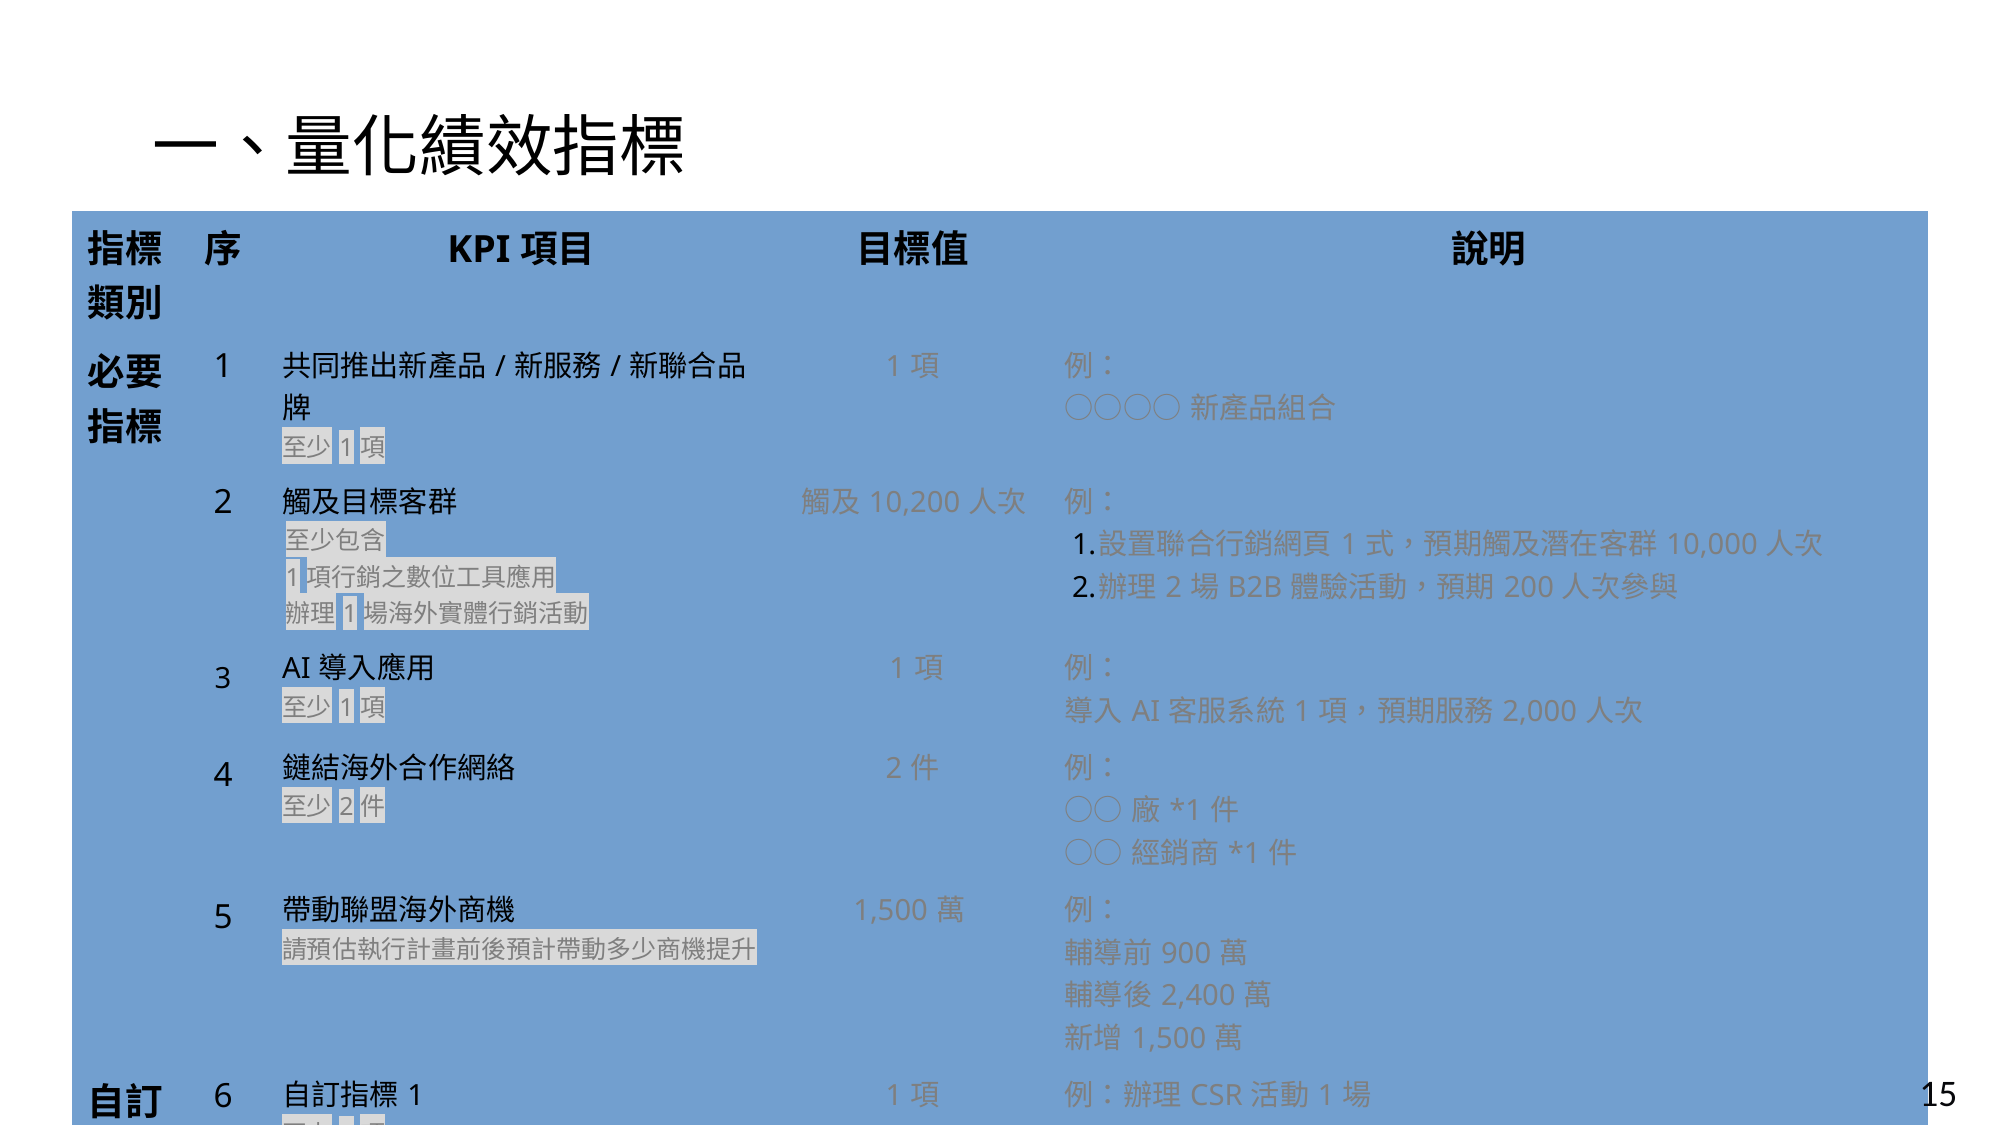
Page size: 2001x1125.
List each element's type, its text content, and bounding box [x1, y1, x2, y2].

table_cell 5 [179, 879, 267, 1064]
table_cell 必要 指標 [72, 335, 179, 1064]
table_cell 例： 輔導前900萬 輔導後2,400萬 新增1,500萬 [1050, 879, 1928, 1064]
table_cell 鏈結海外合作網絡 至少2件 [267, 737, 775, 879]
table_cell 自訂 指標 [72, 1064, 179, 1125]
table_header 說明 [1050, 211, 1928, 335]
table_cell AI導入應用 至少1項 [267, 637, 775, 737]
table_cell 帶動聯盟海外商機 請預估執行計畫前後預計帶動多少商機提升 [267, 879, 775, 1064]
table_cell 1項 [775, 637, 1050, 737]
text_box [1904, 1061, 1986, 1114]
table_cell 1 [179, 335, 267, 471]
title 一、量化績效指標 [137, 34, 1863, 211]
table_header 指標 類別 [72, 211, 179, 335]
table_cell 共同推出新產品/新服務/新聯合品牌 至少1項 [267, 335, 775, 471]
table_cell 4 [179, 737, 267, 879]
table_cell 6 [179, 1064, 267, 1125]
table_cell 1項 [775, 335, 1050, 471]
table_cell 1,500萬 [775, 879, 1050, 1064]
table_cell 例： ○○廠*1件 ○○經銷商*1件 [1050, 737, 1928, 879]
table_cell 自訂指標1 至少1項 [267, 1064, 775, 1125]
table_cell 觸及目標客群 至少包含 1項行銷之數位工具應用 辦理1場海外實體行銷活動 [267, 471, 775, 637]
table_cell 3 [179, 637, 267, 737]
table_cell 例： ○○○○新產品組合 [1050, 335, 1928, 471]
table_header 序 [179, 211, 267, 335]
table_cell 1項 [775, 1064, 1050, 1125]
table_cell 例： 設置聯合行銷網頁1式，預期觸及潛在客群10,000人次 辦理2場B2B體驗活動，預期200人次參與 [1050, 471, 1928, 637]
table_cell 2件 [775, 737, 1050, 879]
table_cell 例：辦理CSR活動1場 [1050, 1064, 1928, 1125]
table_header KPI項目 [267, 211, 775, 335]
table_cell 例： 導入AI客服系統1項，預期服務2,000人次 [1050, 637, 1928, 737]
table_cell 觸及10,200人次 [775, 471, 1050, 637]
table_header 目標值 [775, 211, 1050, 335]
table_cell 2 [179, 471, 267, 637]
